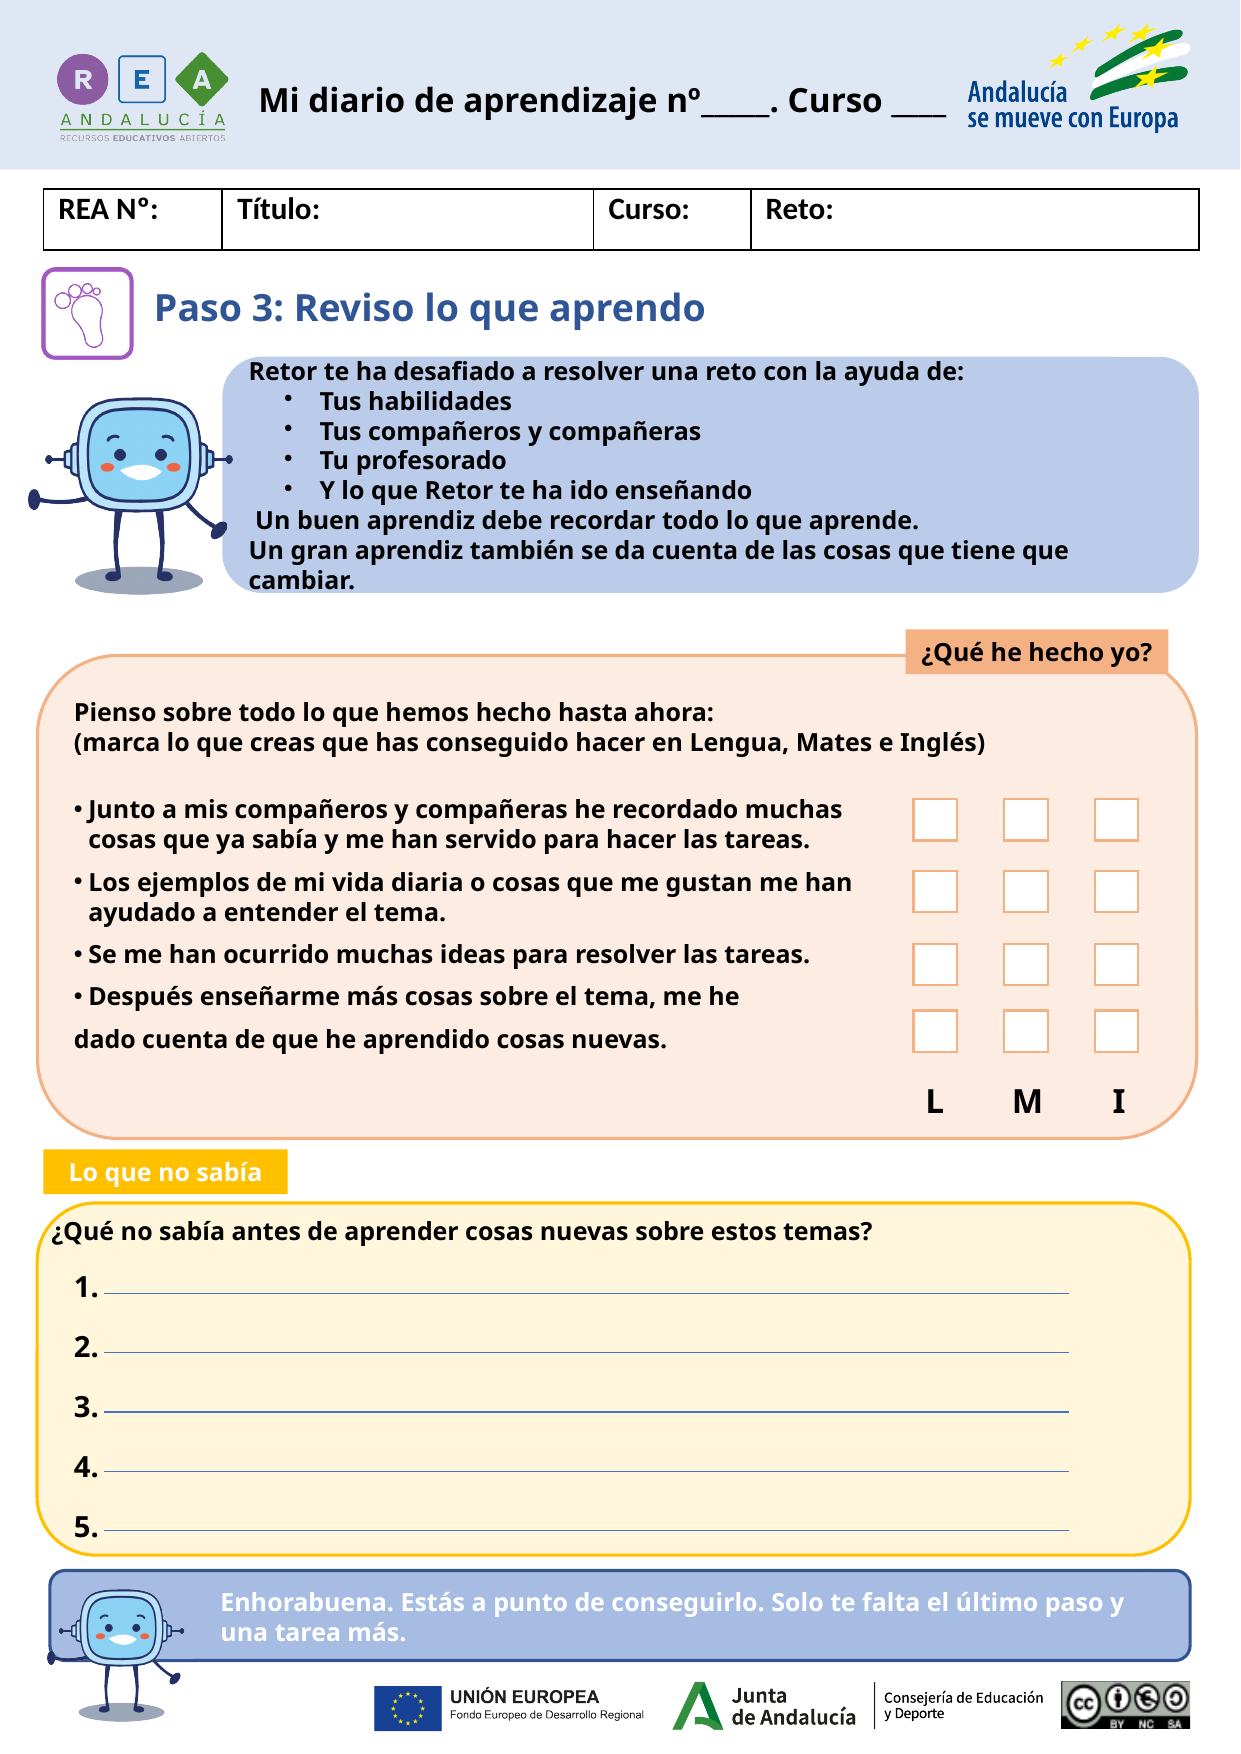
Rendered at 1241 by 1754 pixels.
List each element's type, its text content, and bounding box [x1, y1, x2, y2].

picture [41, 267, 134, 360]
text_box [74, 1551, 1154, 1556]
text_box ¿Qué no sabía antes de aprender cosas nuevas sobre estos temas? [36, 1208, 1142, 1254]
text_box [37, 655, 1197, 1139]
text_box M [997, 1072, 1058, 1128]
text_box ¿Qué he hecho yo? [905, 629, 1169, 675]
text_box [37, 1202, 1191, 1545]
picture [43, 47, 242, 146]
text_box I [1097, 1072, 1141, 1128]
picture [353, 1656, 1191, 1745]
text_box Mi diario de aprendizaje nº_____. Curso ____ [243, 71, 961, 127]
text_box Junto a mis compañeros y compañeras he recordado muchas cosas que ya sabía y me han servido para hacer las tareas. Los ejemplos de mi vida diaria o cosas que me gustan me han ayudado a entender el tema. Se me han ocurrido muchas ideas para resolver las tareas. Después enseñarme más cosas sobre el tema, me he dado cuenta de que he aprendido cosas nuevas. [59, 786, 906, 1061]
text_box Pienso sobre todo lo que hemos hecho hasta ahora: (marca lo que creas que has conseguido hacer en Lengua, Mates e Inglés) [59, 688, 1198, 764]
text_box L [910, 1072, 959, 1128]
picture [35, 1567, 206, 1738]
text_box [206, 1570, 1191, 1661]
picture [10, 364, 265, 619]
text_box [0, 0, 1241, 170]
text_box Enhorabuena. Estás a punto de conseguirlo. Solo te falta el último paso y una tarea más. [206, 1579, 1156, 1647]
table_header Curso: [594, 190, 750, 249]
text_box Paso 3: Reviso lo que aprendo [139, 276, 722, 337]
table_header REA Nº: [44, 190, 221, 249]
text_box 1. 2. 3. 4. 5. [59, 1260, 1165, 1551]
table_header Título: [223, 190, 593, 249]
text_box Retor te ha desafiado a resolver una reto con la ayuda de: Tus habilidades Tus compañeros y compañeras Tu profesorado Y lo que Retor te ha ido enseñando Un buen aprendiz debe recordar todo lo que aprende. Un gran aprendiz también se da cuenta de las cosas que tiene que cambiar. [239, 356, 1199, 593]
picture [961, 21, 1197, 139]
table_header Reto: [752, 190, 1198, 249]
text_box Lo que no sabía [43, 1149, 288, 1195]
